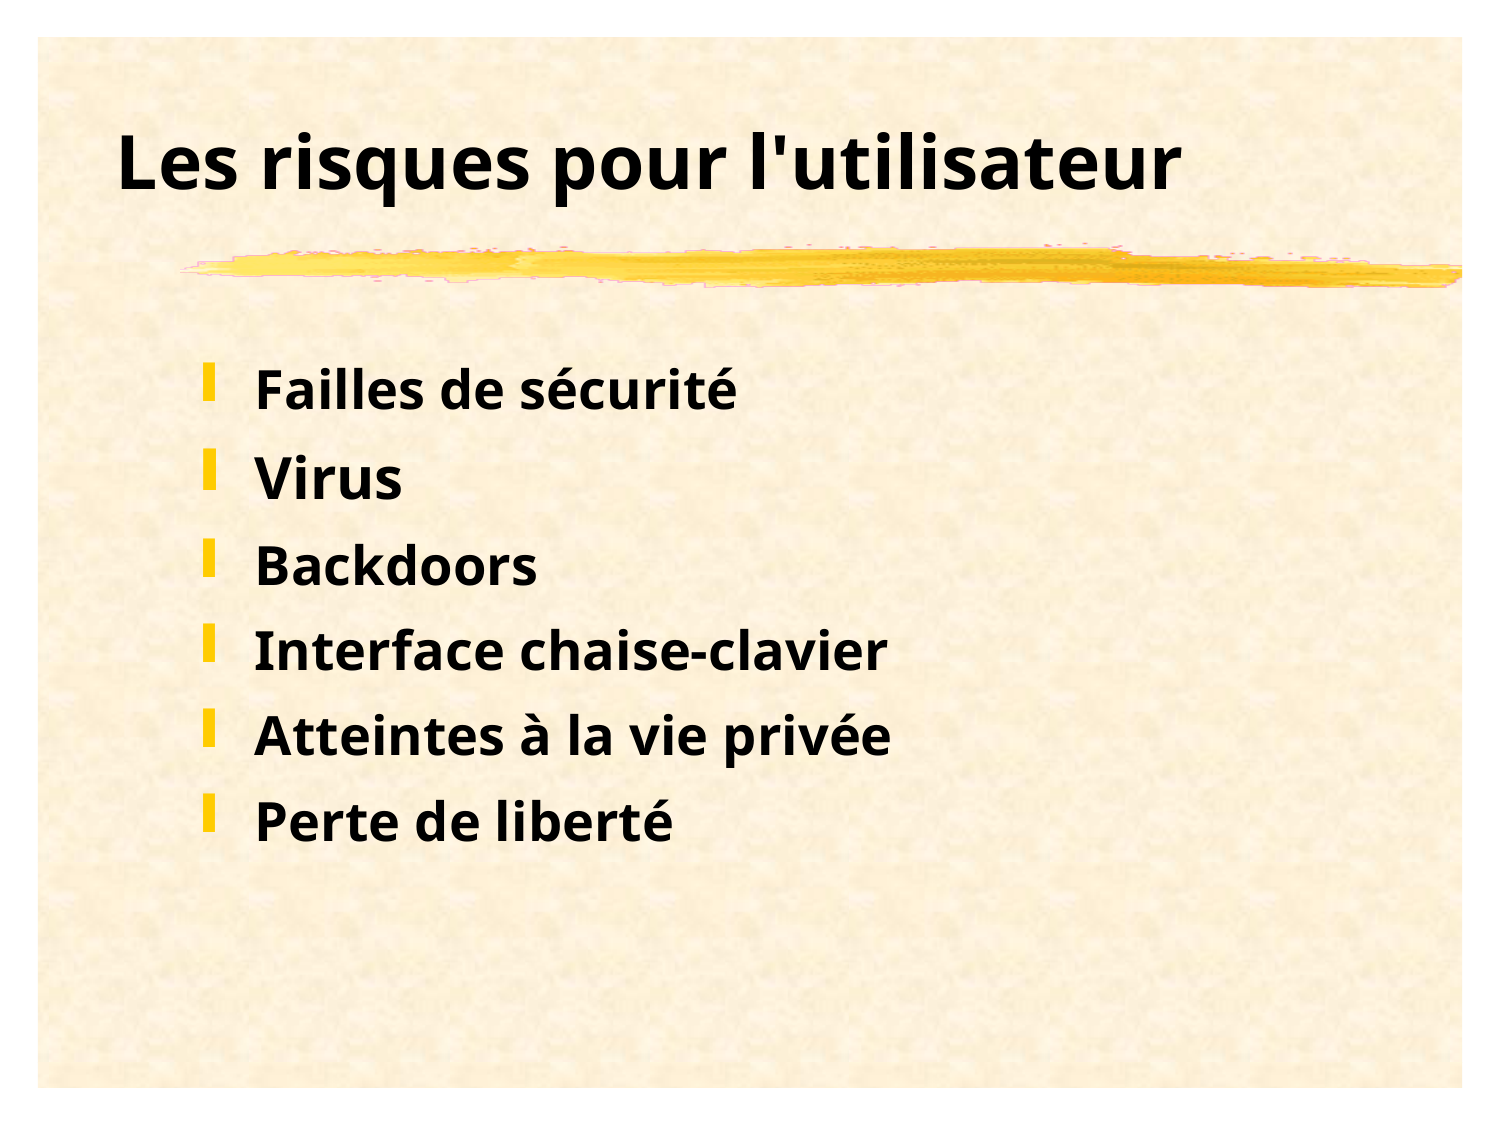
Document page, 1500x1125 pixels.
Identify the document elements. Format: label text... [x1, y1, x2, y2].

list Failles de sécurité Virus Backdoors Interface chaise-clavier Atteintes à la vie privée Perte de liberté [169, 344, 1463, 981]
title Les risques pour l'utilisateur [101, 72, 1312, 248]
picture [37, 37, 1463, 1088]
